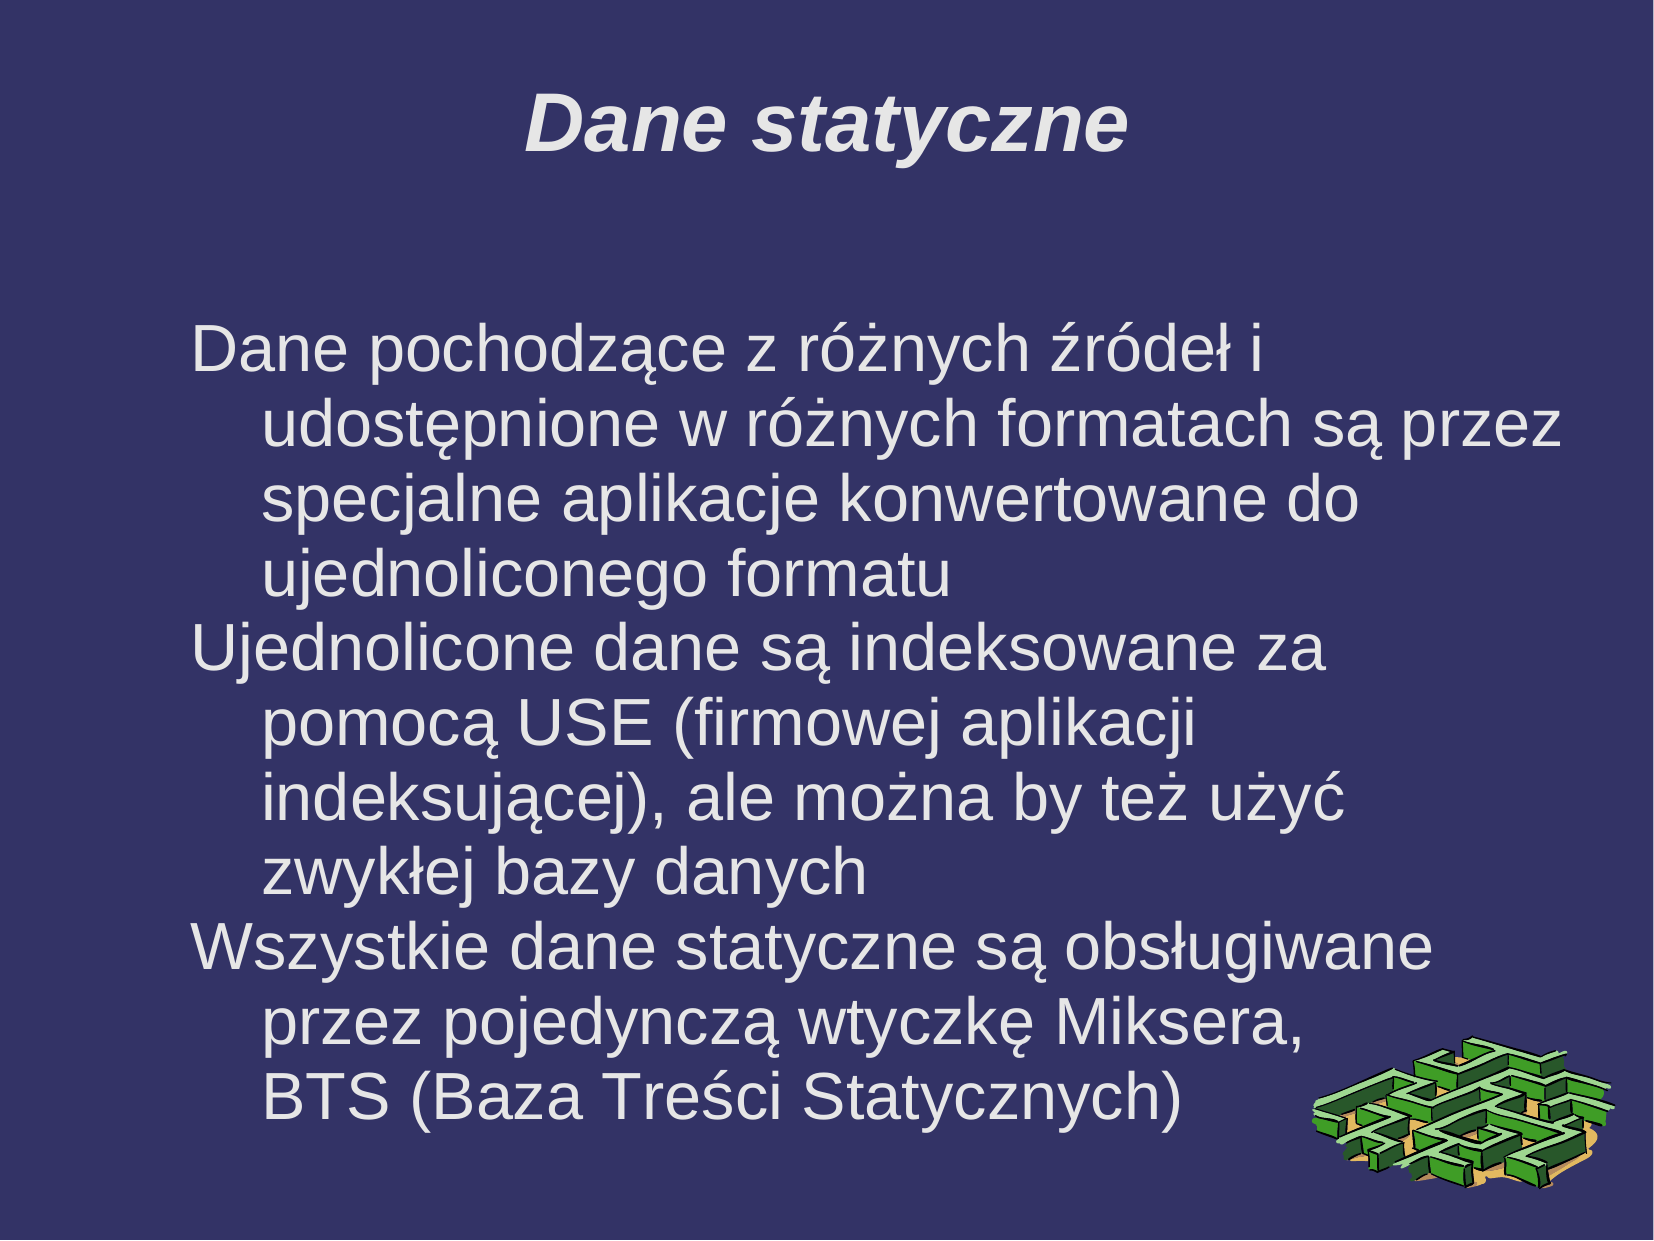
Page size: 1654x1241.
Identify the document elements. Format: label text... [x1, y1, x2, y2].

list Dane pochodzące z różnych źródeł i udostępnione w różnych formatach są przez specjalne aplikacje konwertowane do ujednoliconego formatu Ujednolicone dane są indeksowane za pomocą USE (firmowej aplikacji indeksującej), ale można by też użyć zwykłej bazy danych Wszystkie dane statyczne są obsługiwane przez pojedynczą wtyczkę Miksera, BTS (Baza Treści Statycznych) [178, 311, 1570, 1093]
title Dane statyczne [121, 19, 1534, 227]
